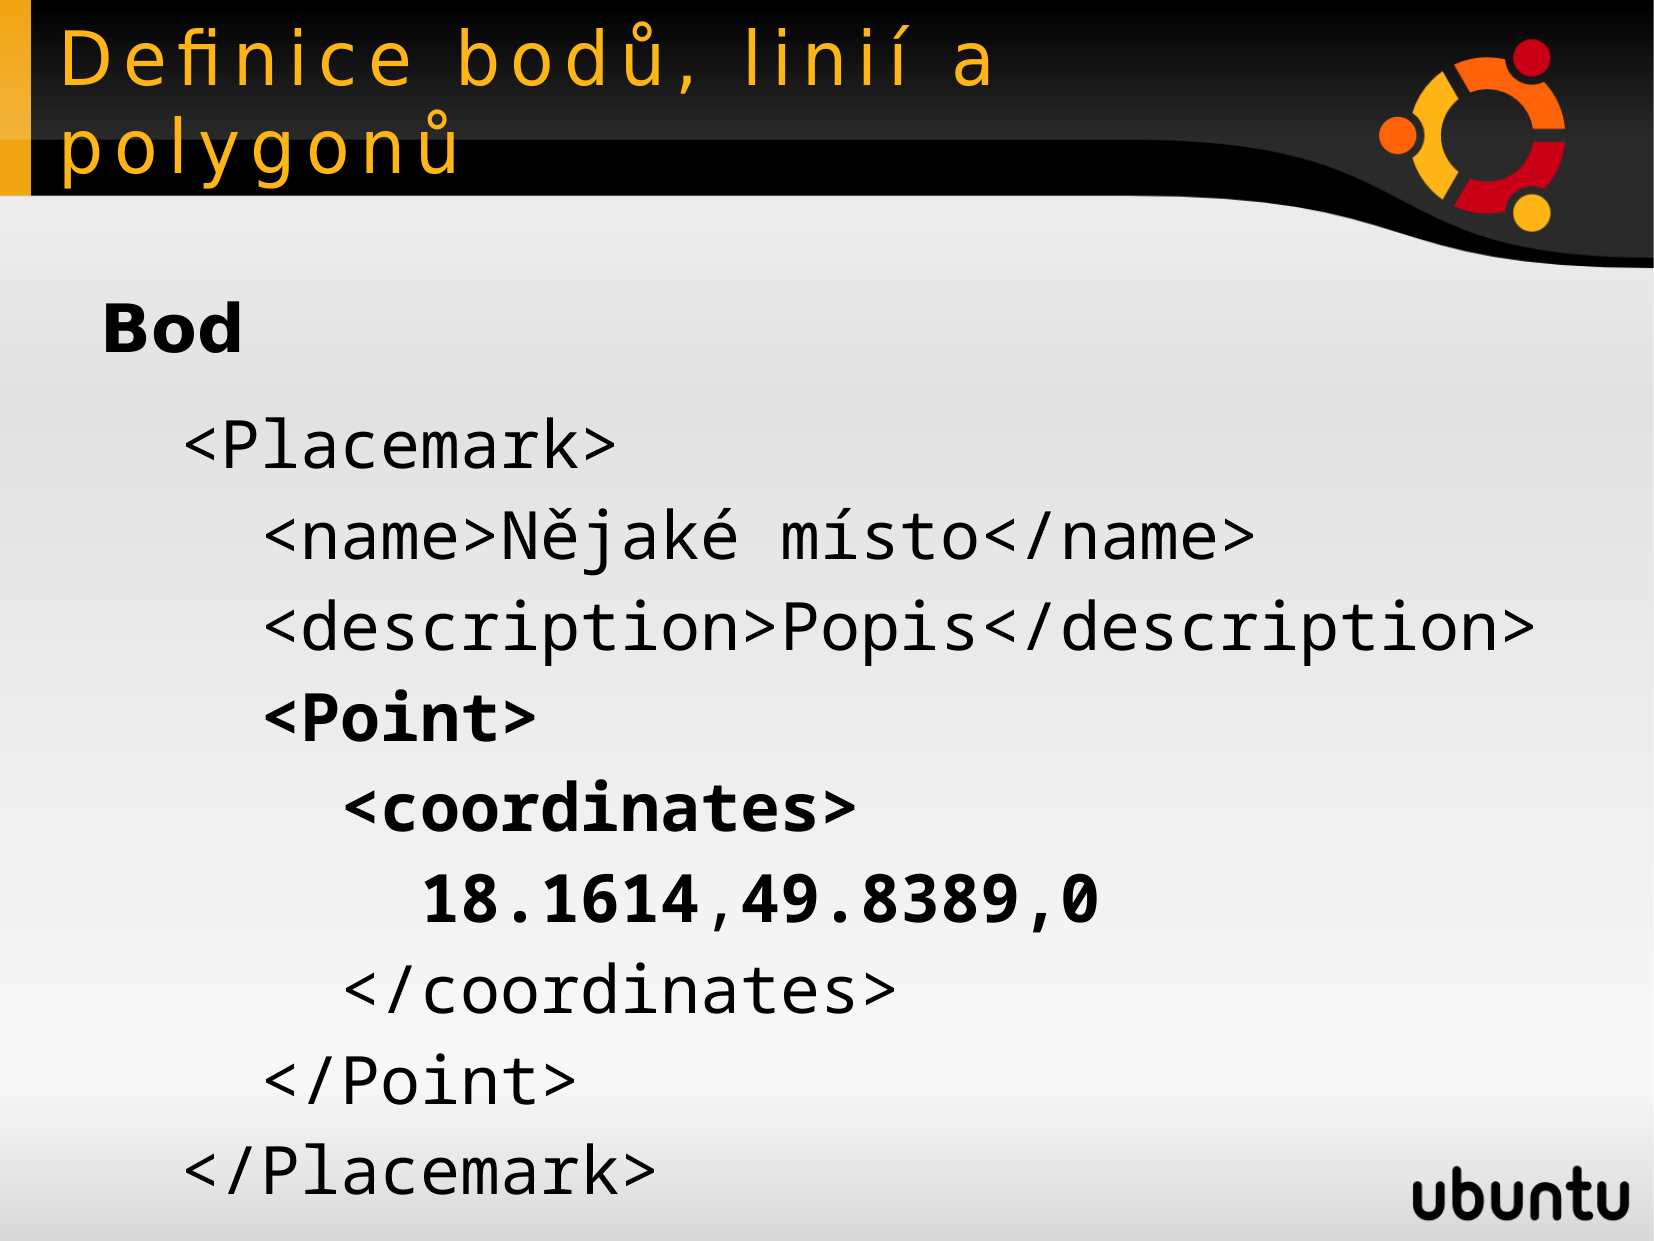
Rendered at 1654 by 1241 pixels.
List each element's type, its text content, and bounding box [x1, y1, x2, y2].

picture [0, 0, 1654, 1241]
title Definice bodů, linií a polygonů [59, 16, 1270, 191]
list Bod <Placemark> <name>Nějaké místo</name> <description>Popis</description> <Point> <coordinates> 18.1614,49.8389,0 </coordinates> </Point> </Placemark> [82, 290, 1571, 1109]
